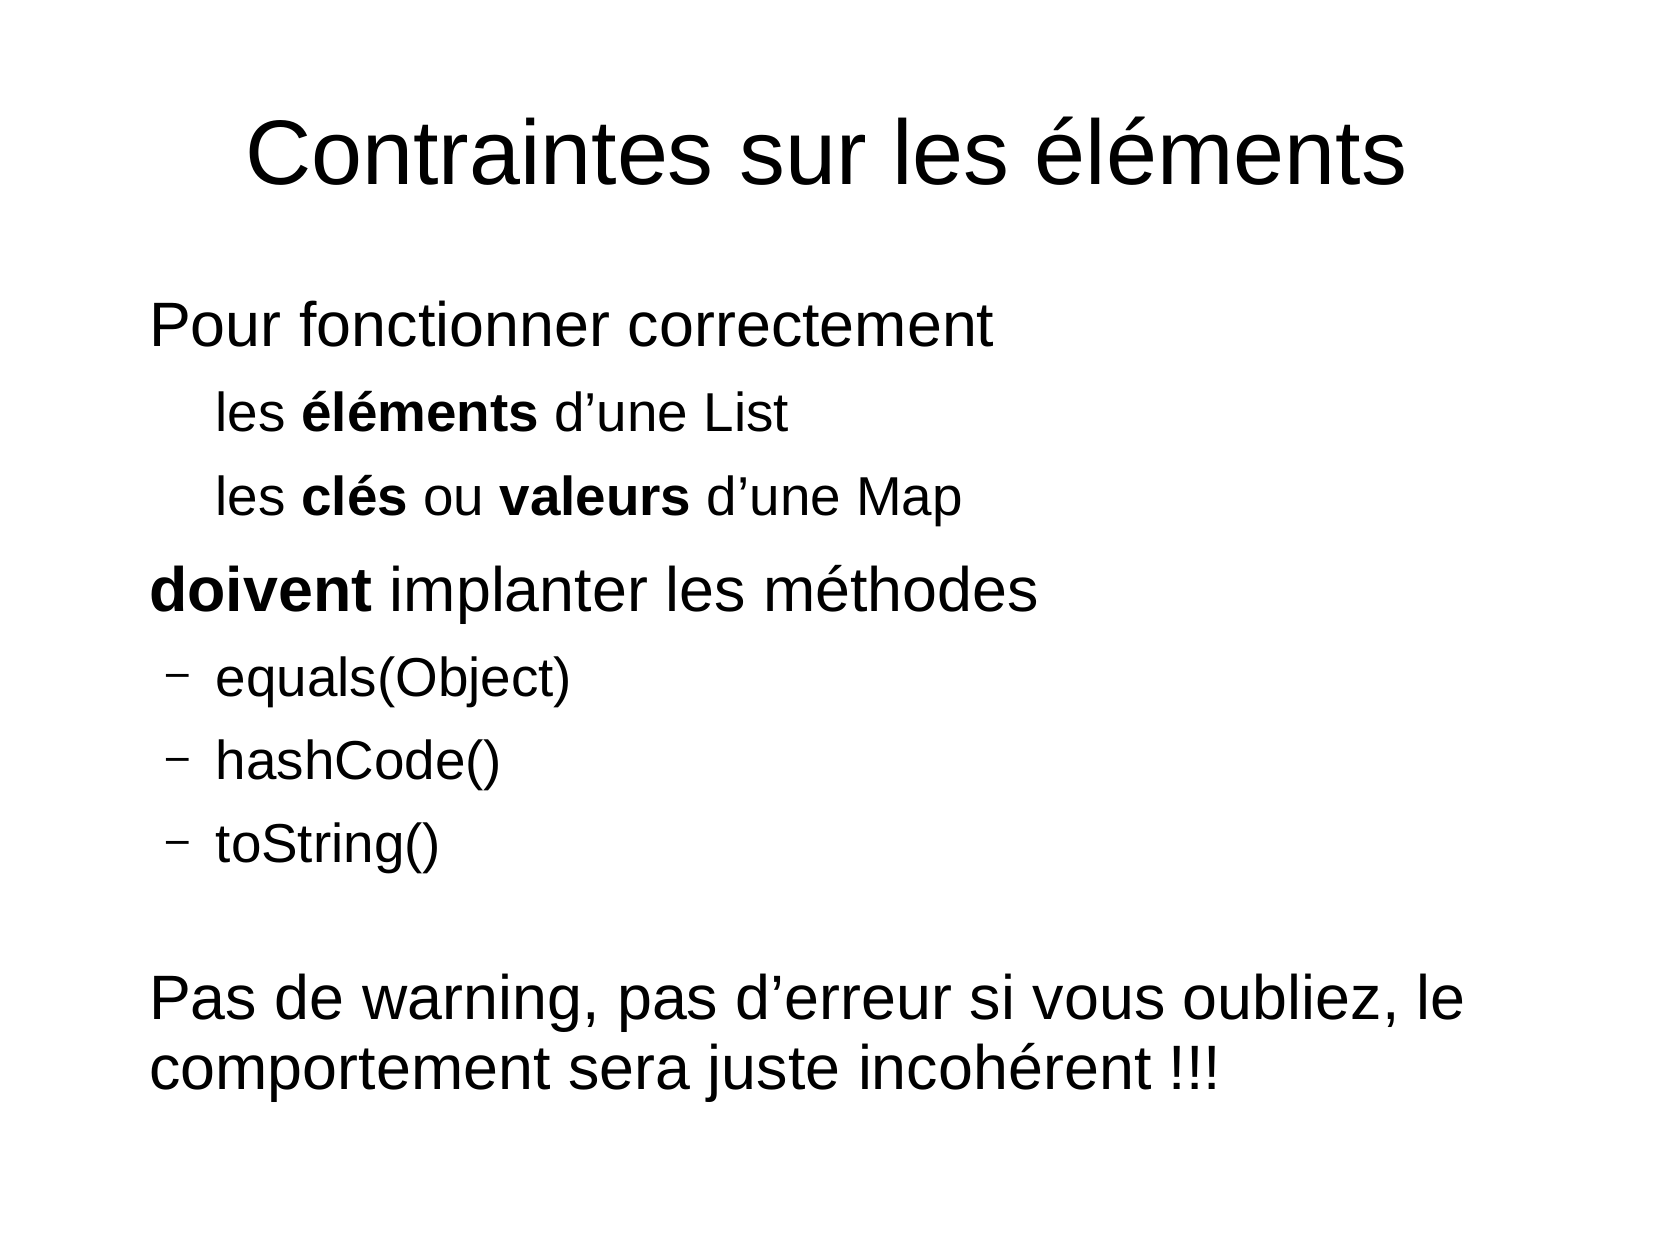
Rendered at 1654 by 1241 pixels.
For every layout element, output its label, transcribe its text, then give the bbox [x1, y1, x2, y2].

title Contraintes sur les éléments [82, 49, 1571, 257]
list Pour fonctionner correctement les éléments d’une List les clés ou valeurs d’une Map doivent implanter les méthodes equals(Object) hashCode() toString() Pas de warning, pas d’erreur si vous oubliez, le comportement sera juste incohérent !!! [82, 290, 1571, 1111]
